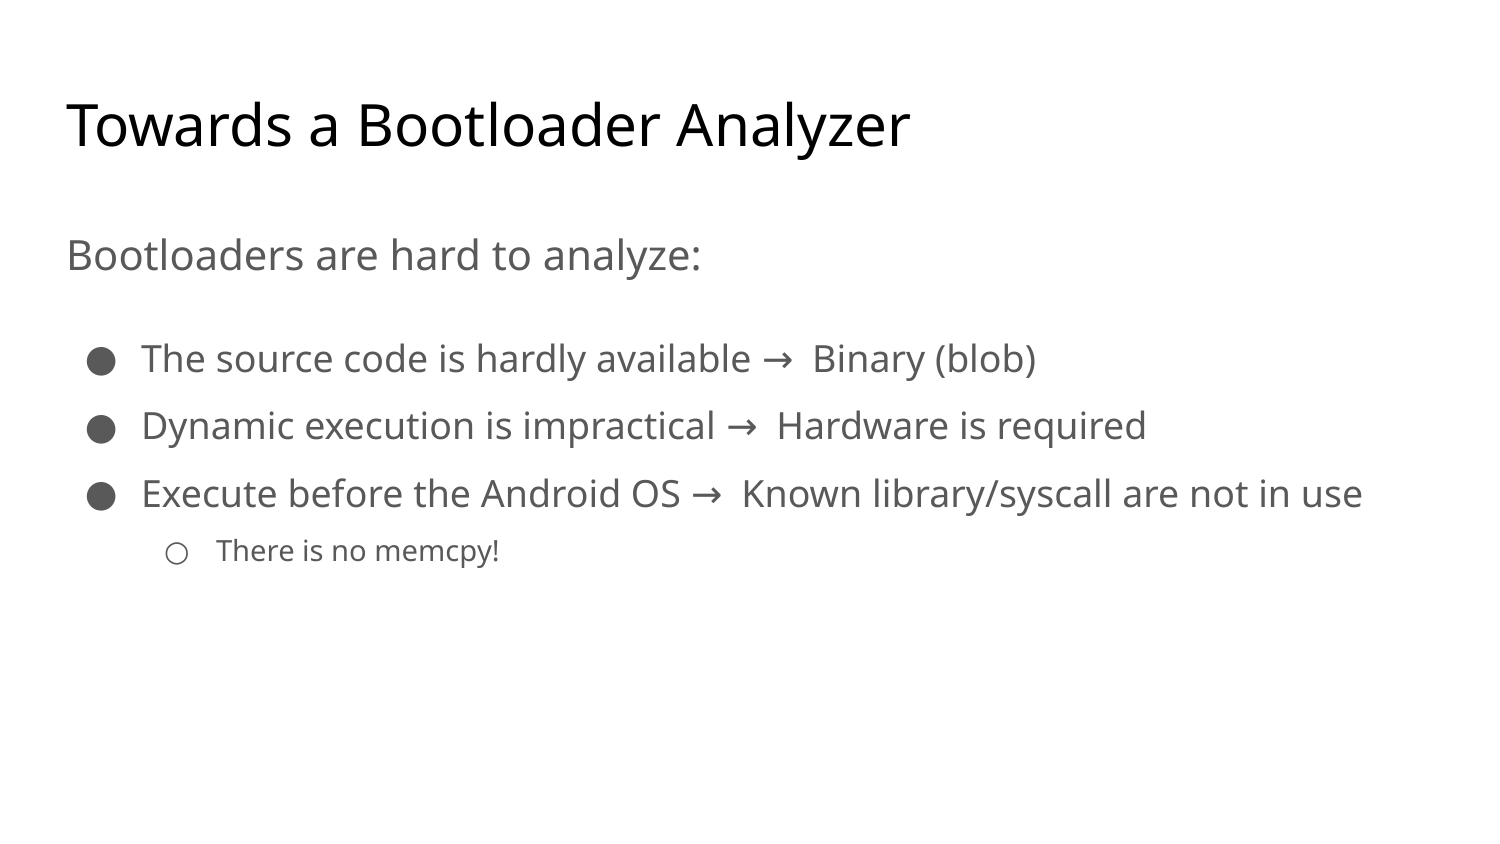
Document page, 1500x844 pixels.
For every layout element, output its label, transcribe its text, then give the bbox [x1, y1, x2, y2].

list Bootloaders are hard to analyze: The source code is hardly available → Binary (blob) Dynamic execution is impractical → Hardware is required Execute before the Android OS → Known library/syscall are not in use There is no memcpy! [51, 189, 1449, 750]
title Towards a Bootloader Analyzer [51, 72, 1449, 167]
